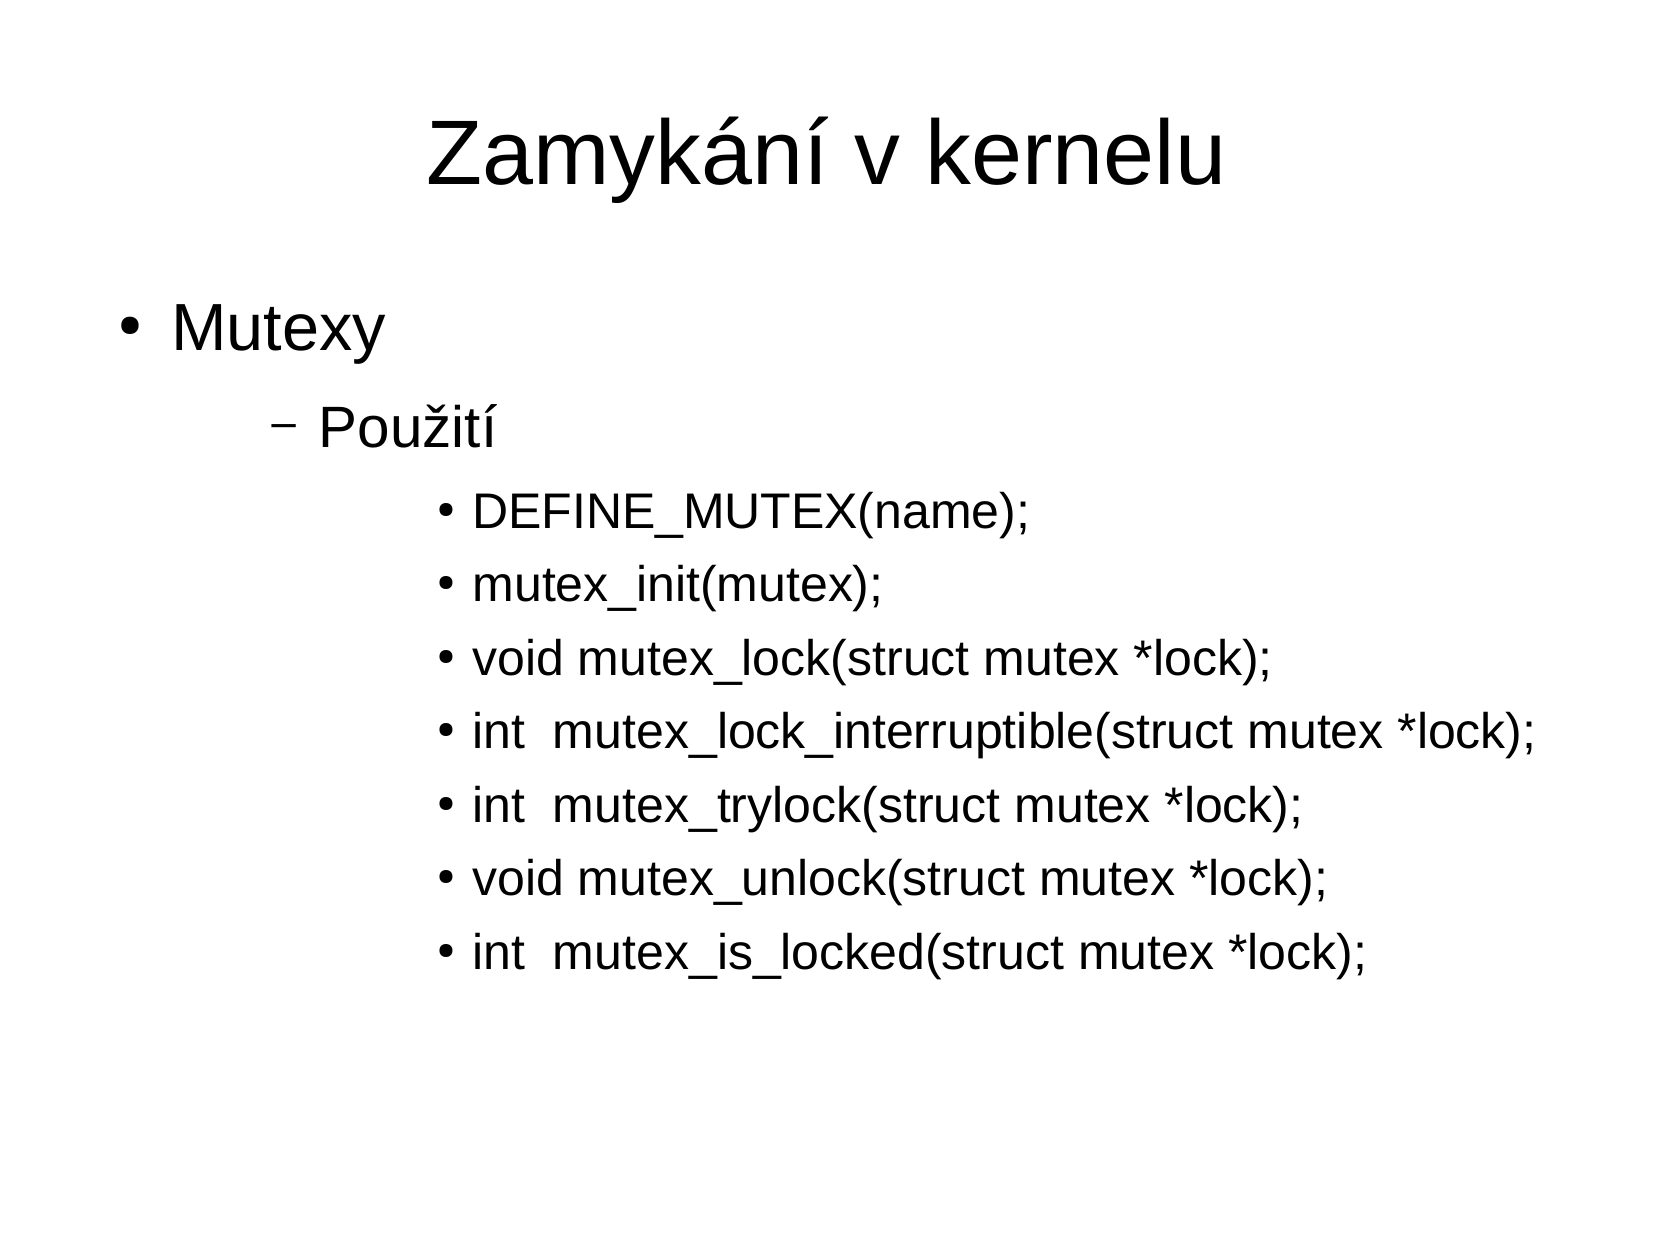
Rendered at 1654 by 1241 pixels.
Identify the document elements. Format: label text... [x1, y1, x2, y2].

list Mutexy Použití DEFINE_MUTEX(name); mutex_init(mutex); void mutex_lock(struct mutex *lock); int mutex_lock_interruptible(struct mutex *lock); int mutex_trylock(struct mutex *lock); void mutex_unlock(struct mutex *lock); int mutex_is_locked(struct mutex *lock); [82, 290, 1571, 1109]
title Zamykání v kernelu [82, 49, 1571, 257]
